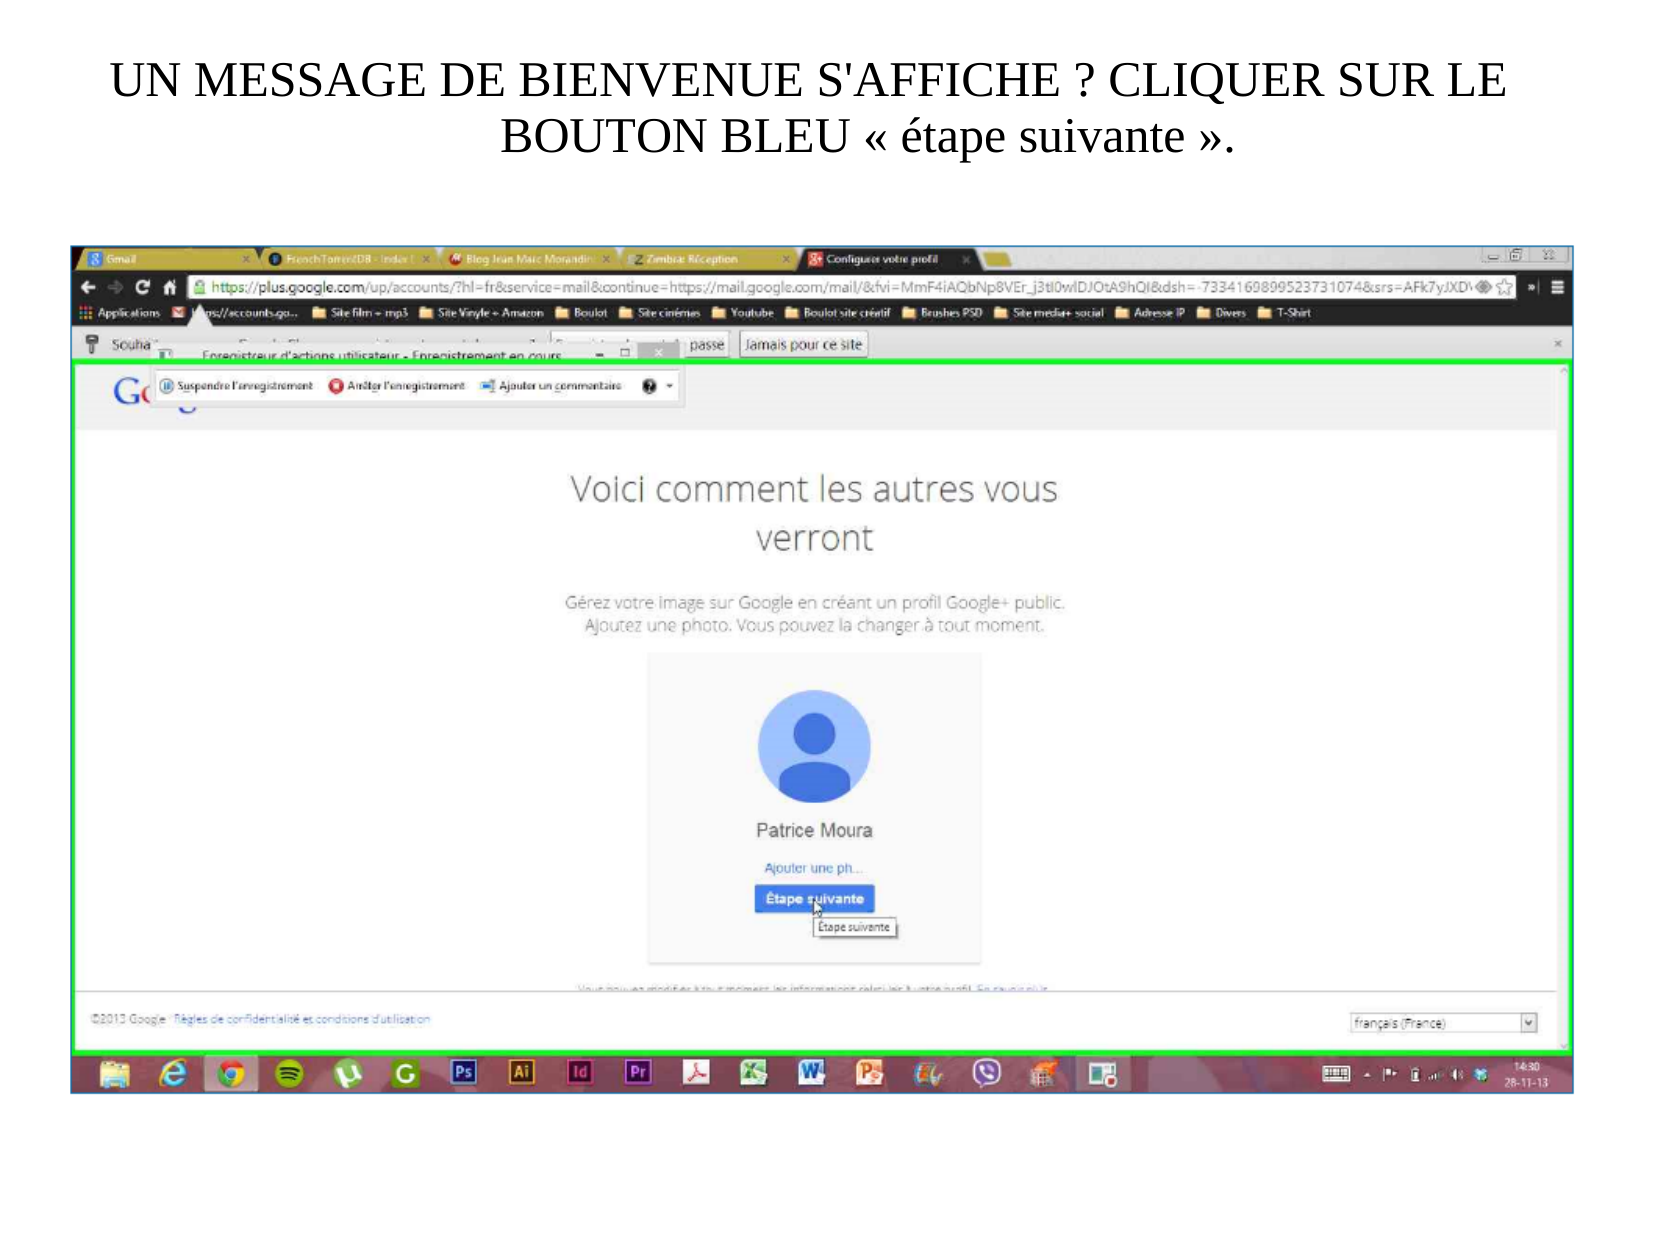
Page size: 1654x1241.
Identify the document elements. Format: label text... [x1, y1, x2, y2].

picture [69, 241, 1585, 1102]
text_box UN MESSAGE DE BIENVENUE S'AFFICHE ? CLIQUER SUR LE BOUTON BLEU « étape suivante ». [94, 74, 1642, 164]
